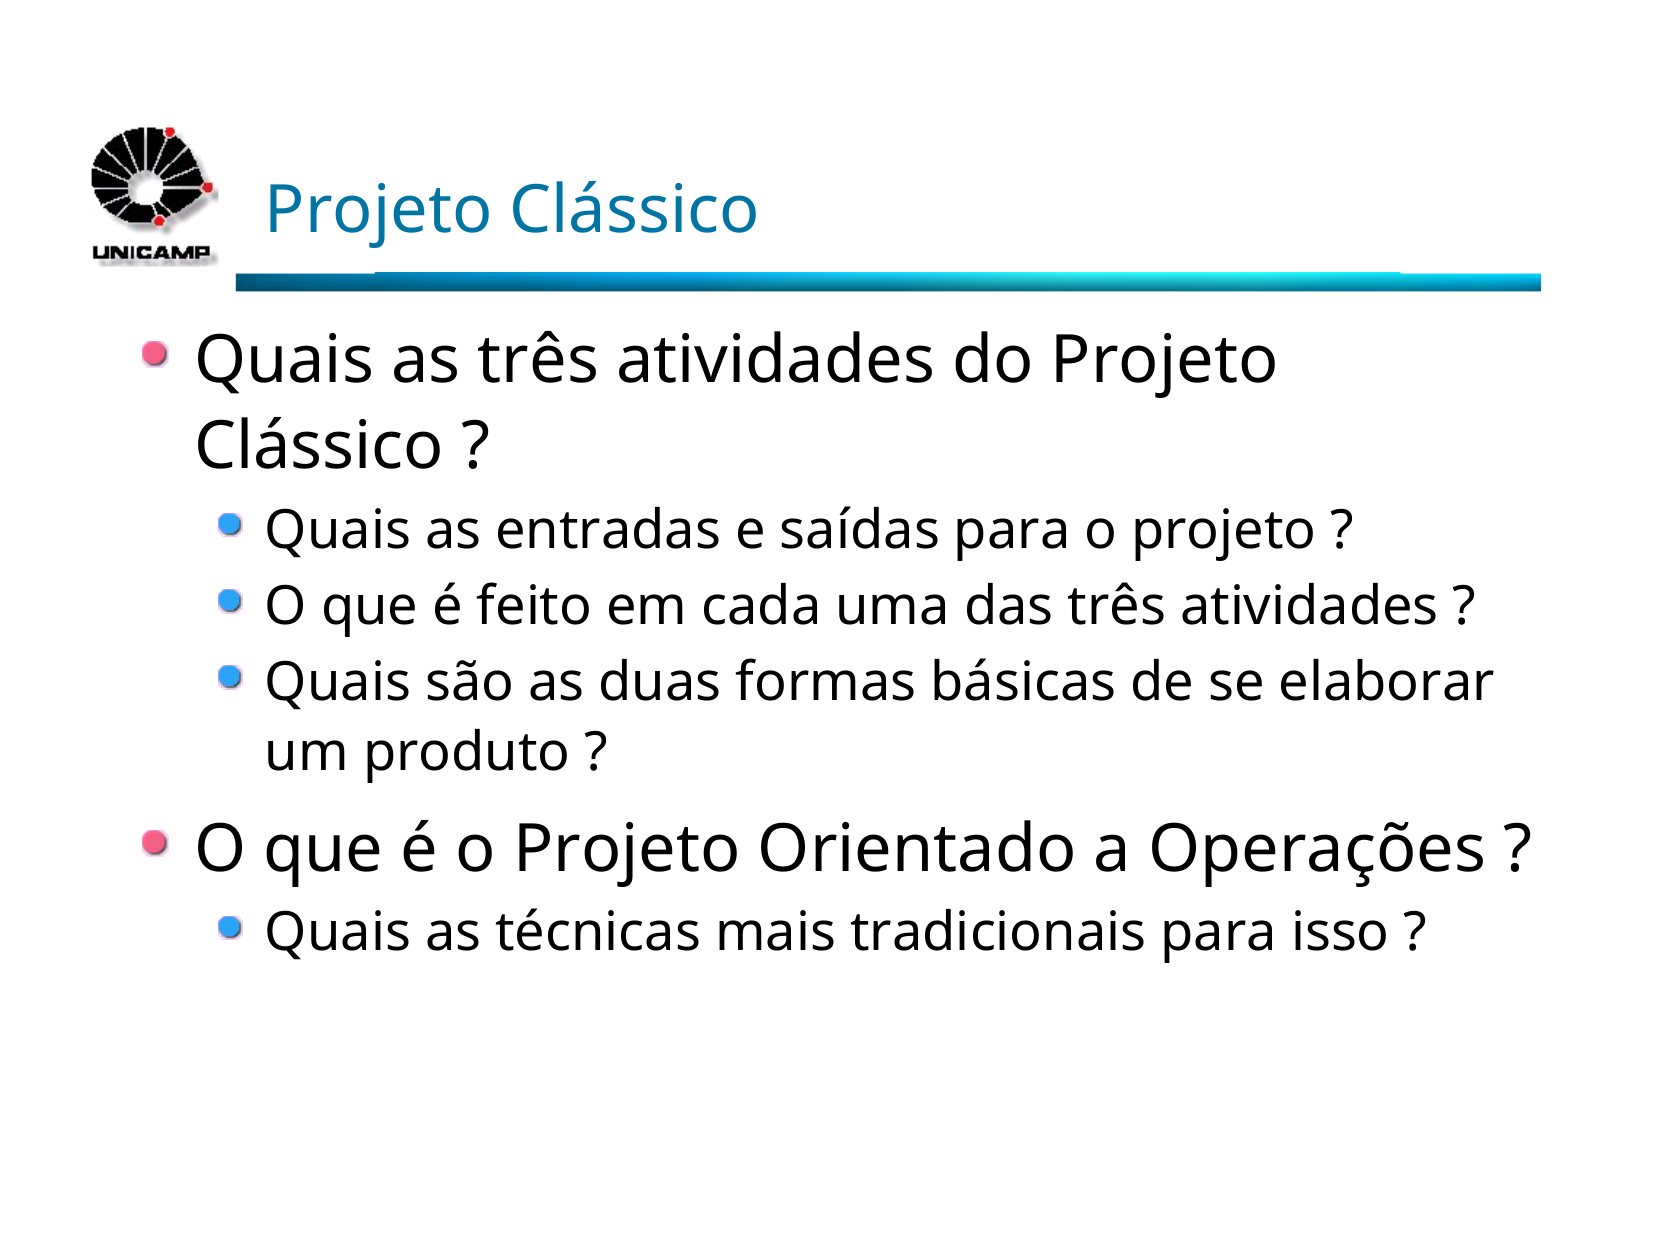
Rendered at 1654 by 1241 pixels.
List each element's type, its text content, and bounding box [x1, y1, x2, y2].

picture [125, 272, 1654, 295]
list Quais as três atividades do Projeto Clássico ? Quais as entradas e saídas para o projeto ? O que é feito em cada uma das três atividades ? Quais são as duas formas básicas de se elaborar um produto ? O que é o Projeto Orientado a Operações ? Quais as técnicas mais tradicionais para isso ? [123, 313, 1536, 1133]
title Projeto Clássico [264, 42, 1534, 250]
